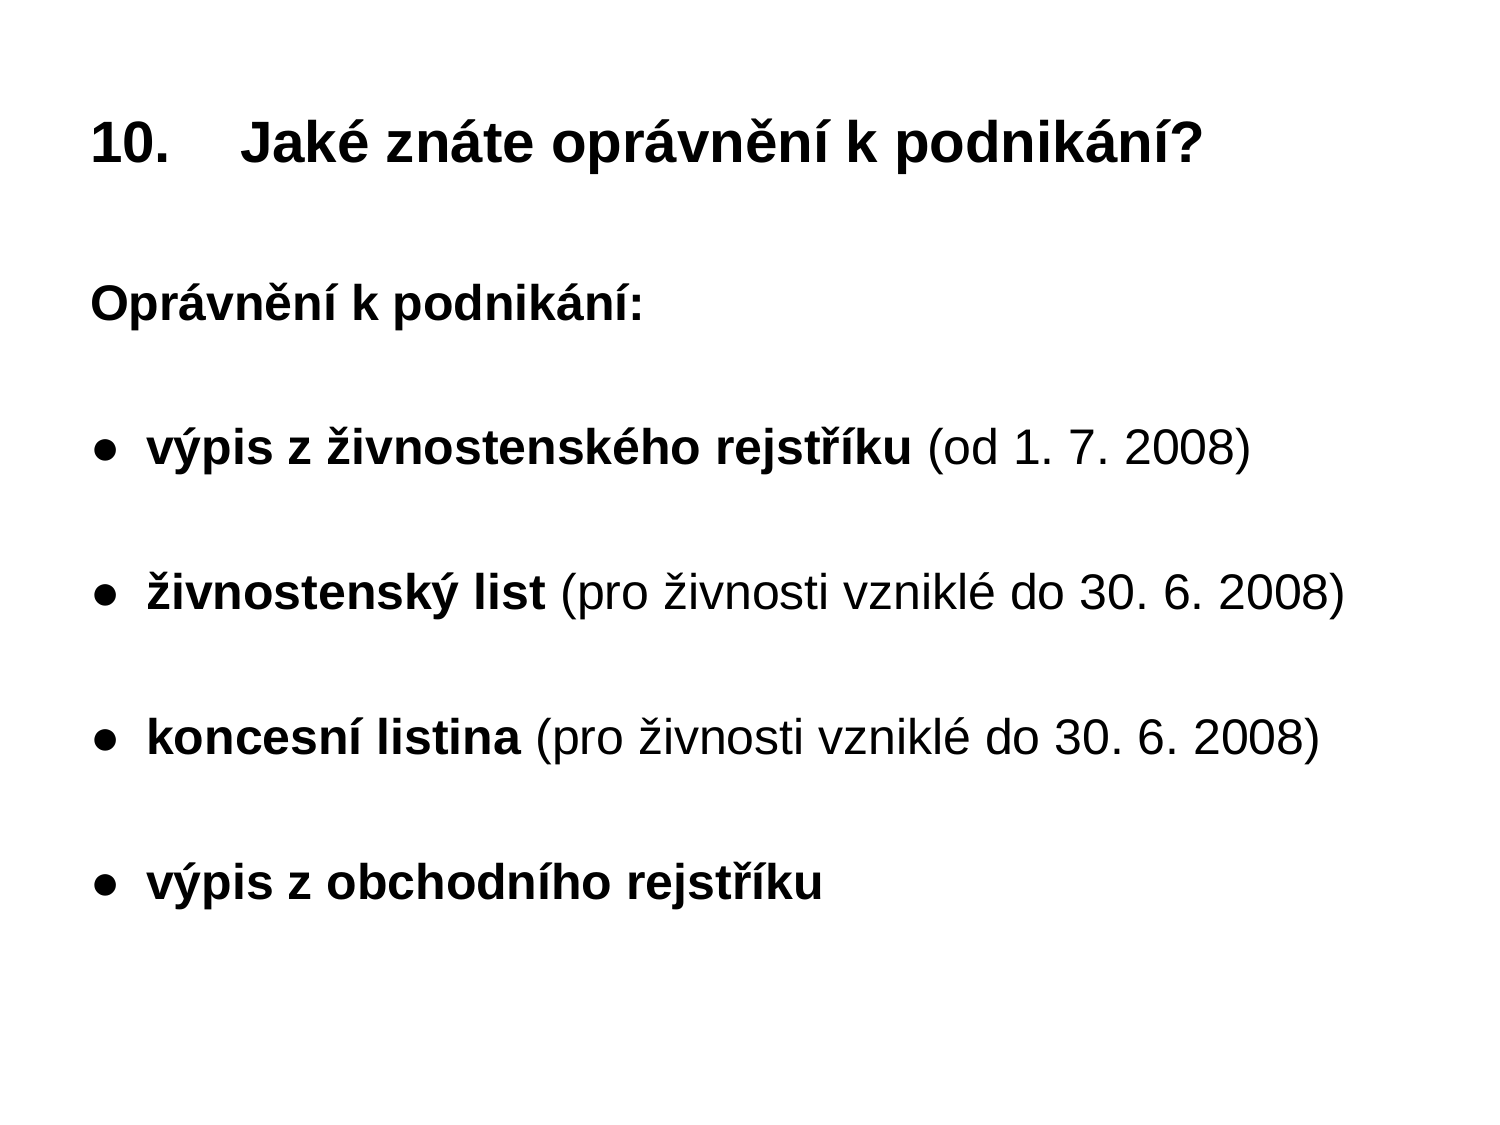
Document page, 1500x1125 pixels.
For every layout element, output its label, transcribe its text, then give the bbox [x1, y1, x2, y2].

title 10. Jaké znáte oprávnění k podnikání? [75, 45, 1426, 233]
list Oprávnění k podnikání: ● výpis z živnostenského rejstříku (od 1. 7. 2008) ● živnostenský list (pro živnosti vzniklé do 30. 6. 2008) ● koncesní listina (pro živnosti vzniklé do 30. 6. 2008) ● výpis z obchodního rejstříku [75, 262, 1426, 1006]
